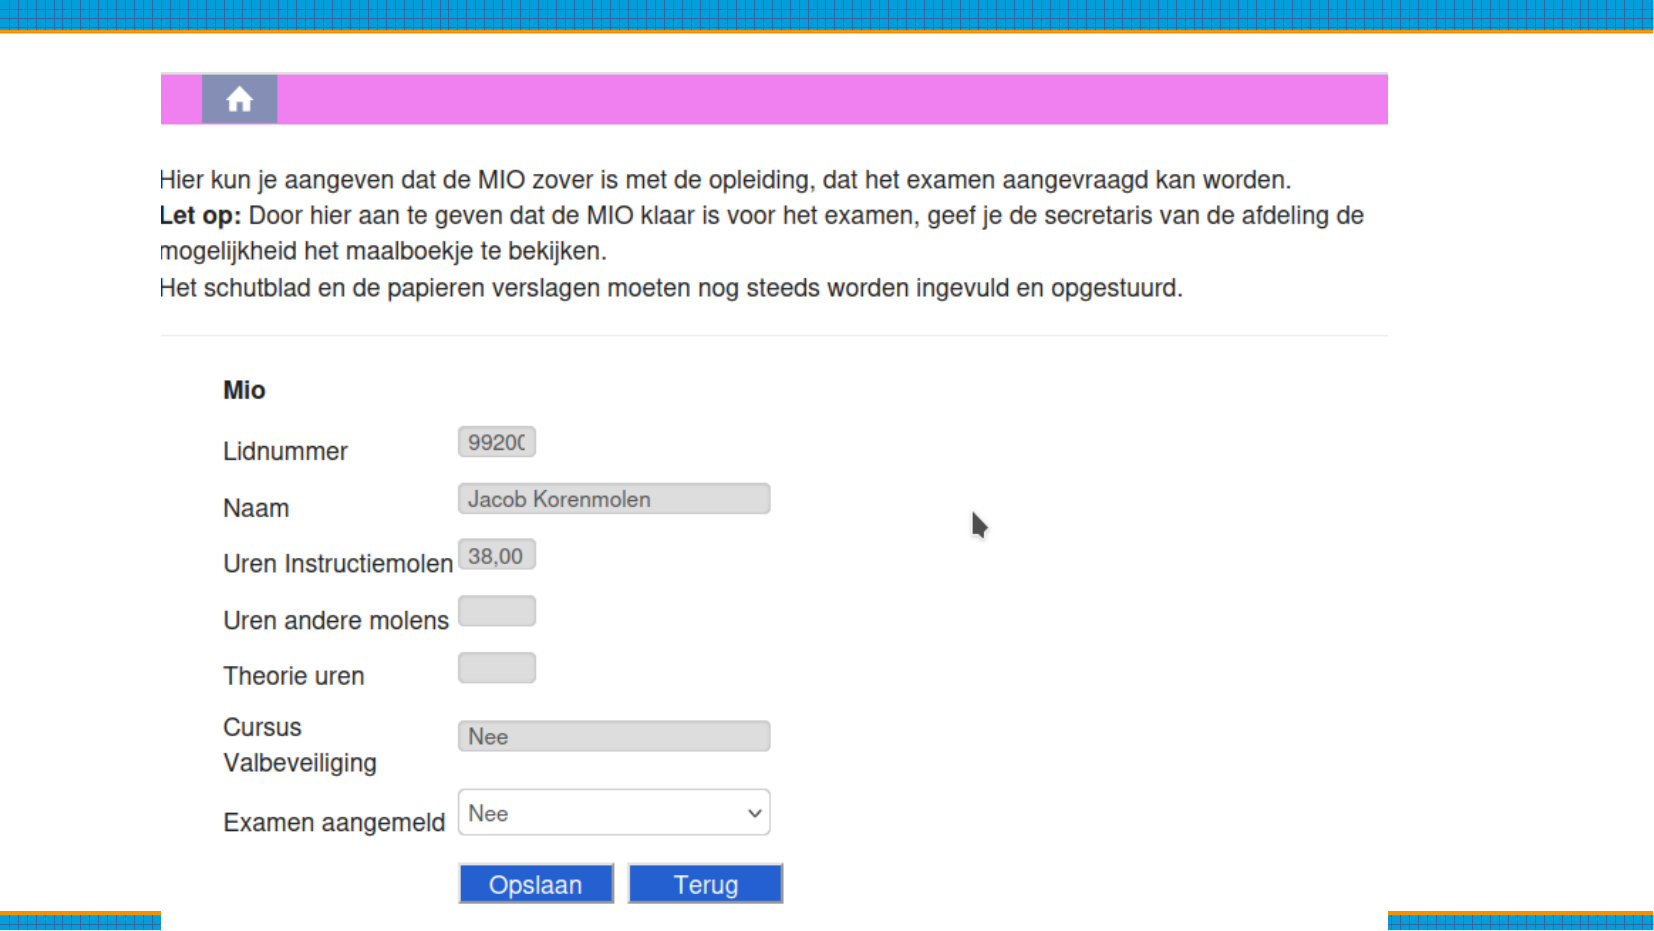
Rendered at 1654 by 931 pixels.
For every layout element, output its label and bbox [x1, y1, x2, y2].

picture [161, 72, 1388, 931]
